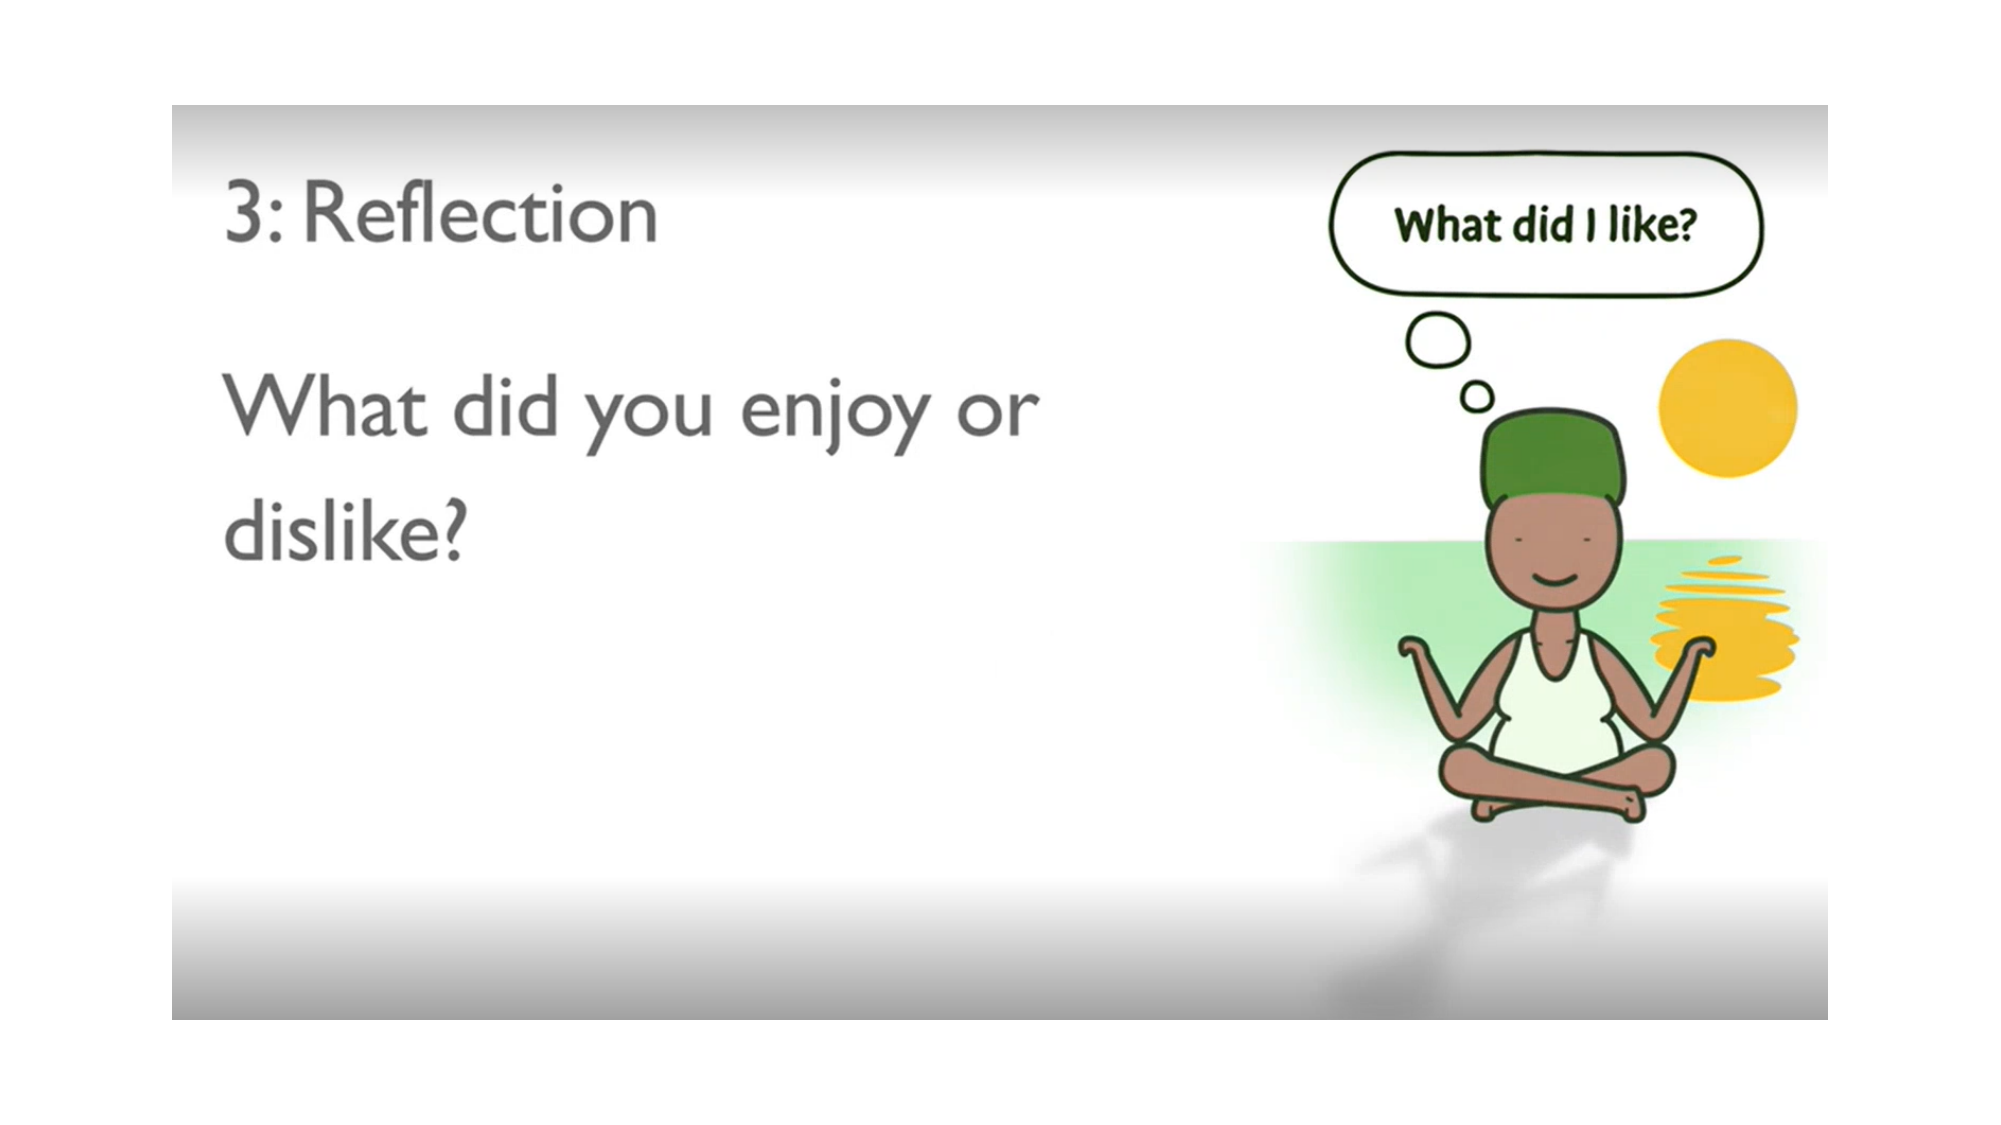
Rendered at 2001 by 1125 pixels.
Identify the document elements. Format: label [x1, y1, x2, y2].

picture [172, 105, 1828, 1020]
